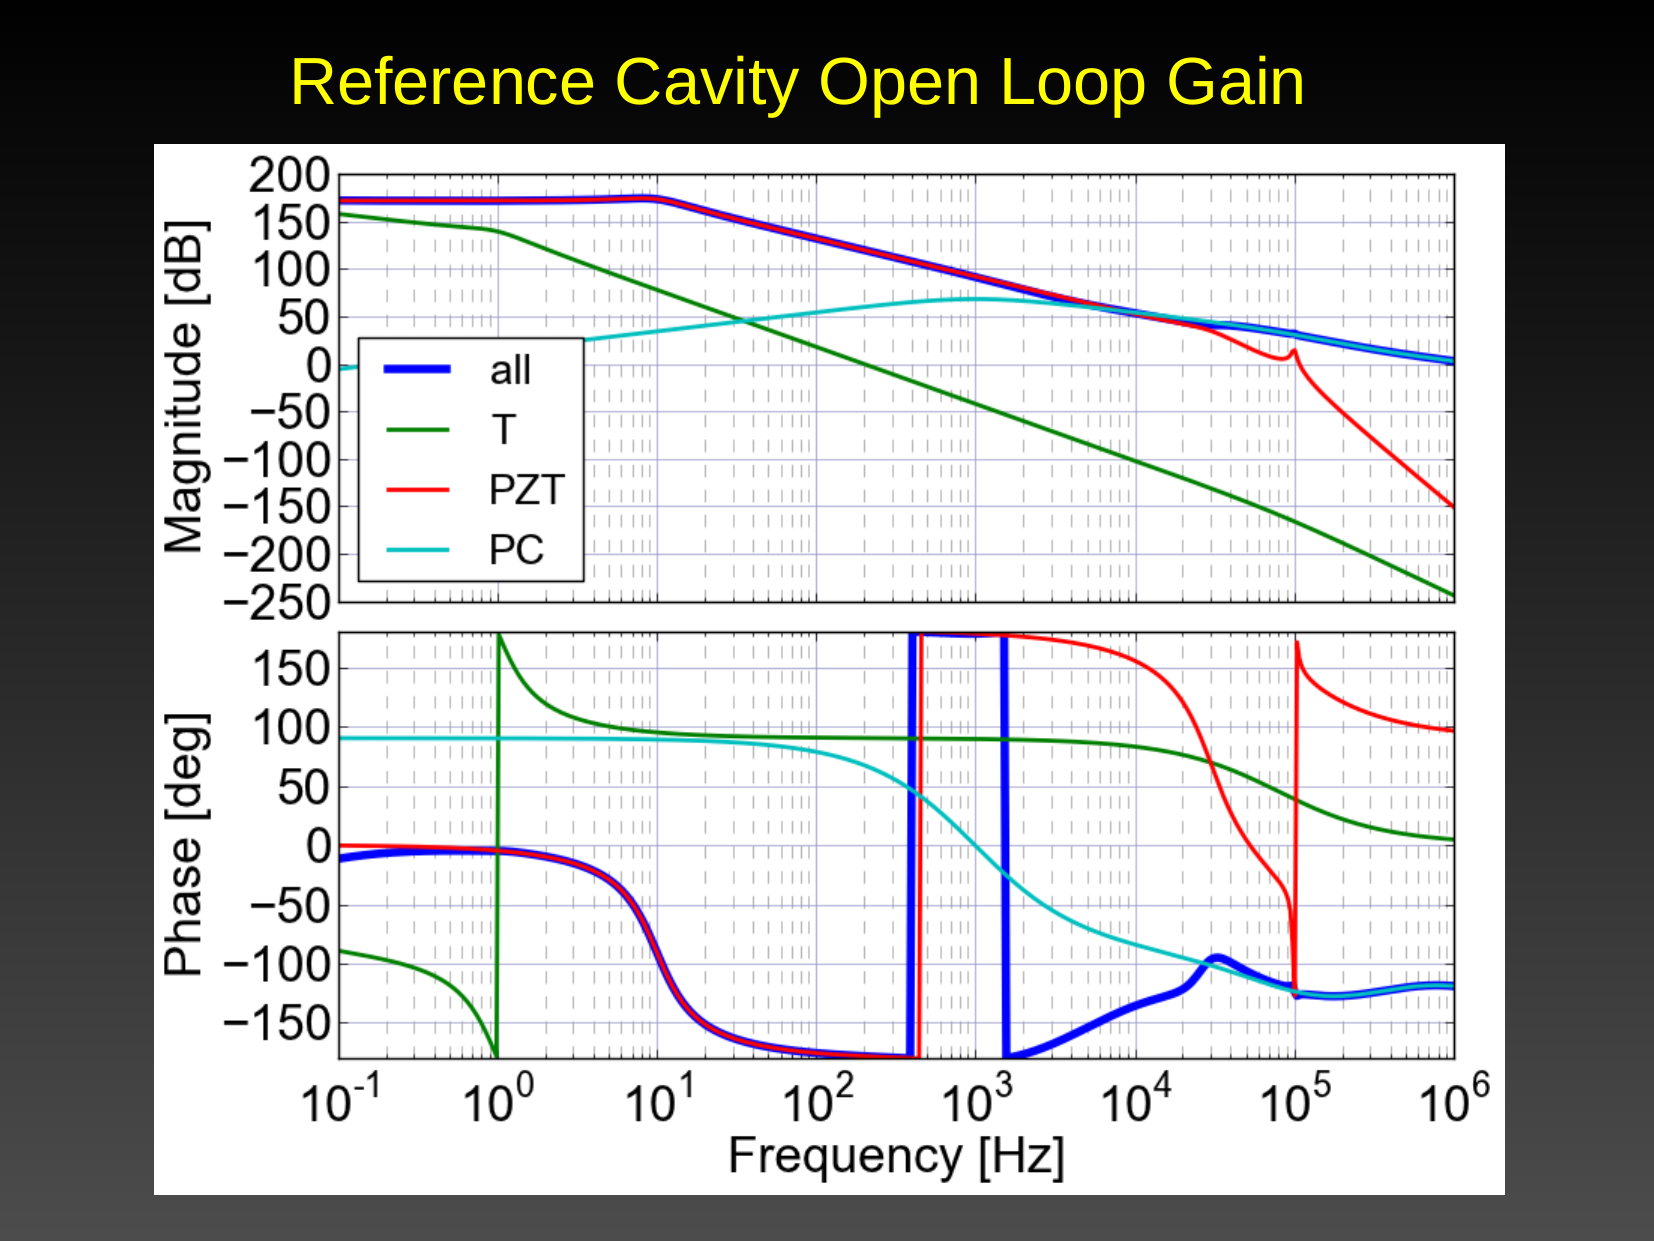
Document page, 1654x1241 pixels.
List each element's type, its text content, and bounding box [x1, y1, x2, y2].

text_box Reference Cavity Open Loop Gain [274, 36, 1327, 127]
picture [154, 144, 1505, 1195]
